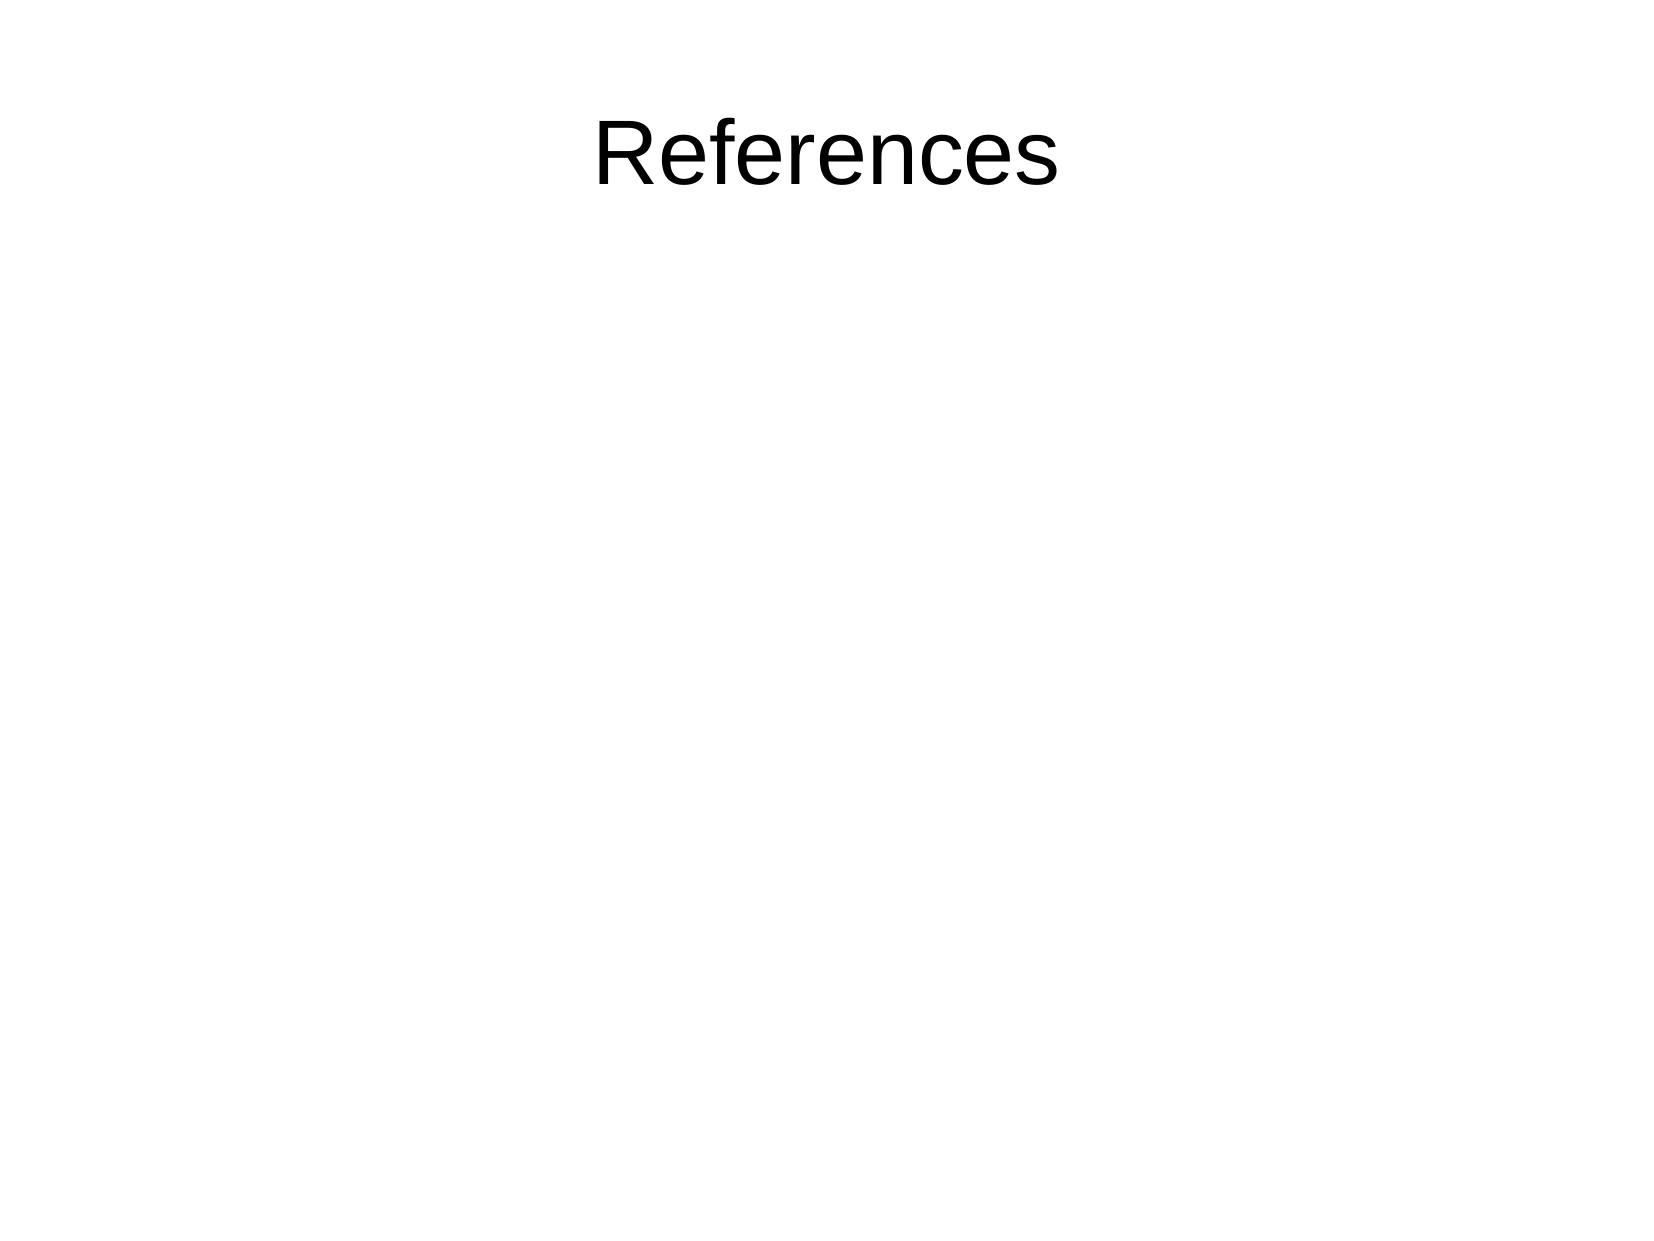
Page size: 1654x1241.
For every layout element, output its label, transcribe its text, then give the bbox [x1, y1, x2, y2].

title References [82, 49, 1571, 257]
